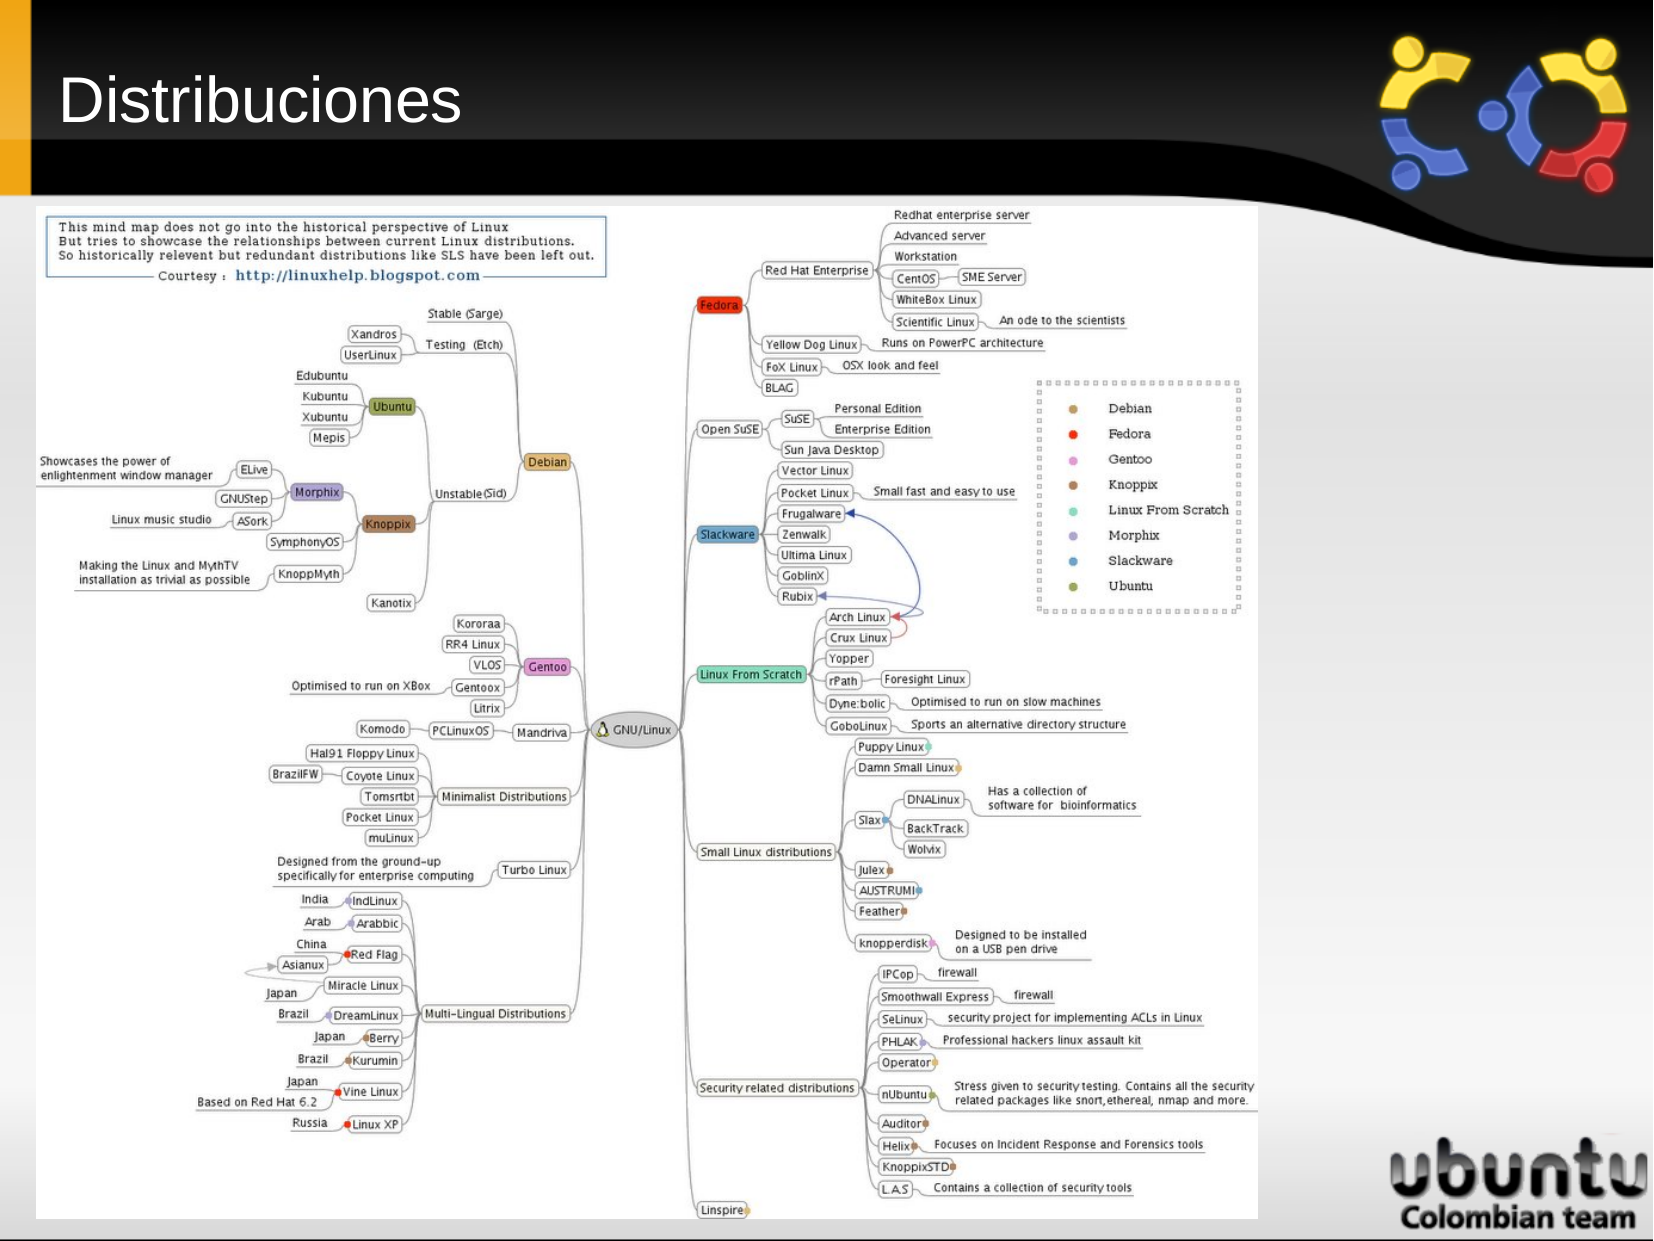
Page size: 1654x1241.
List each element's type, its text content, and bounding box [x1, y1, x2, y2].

picture [0, 0, 1653, 1241]
title Distribuciones [59, 48, 1376, 153]
